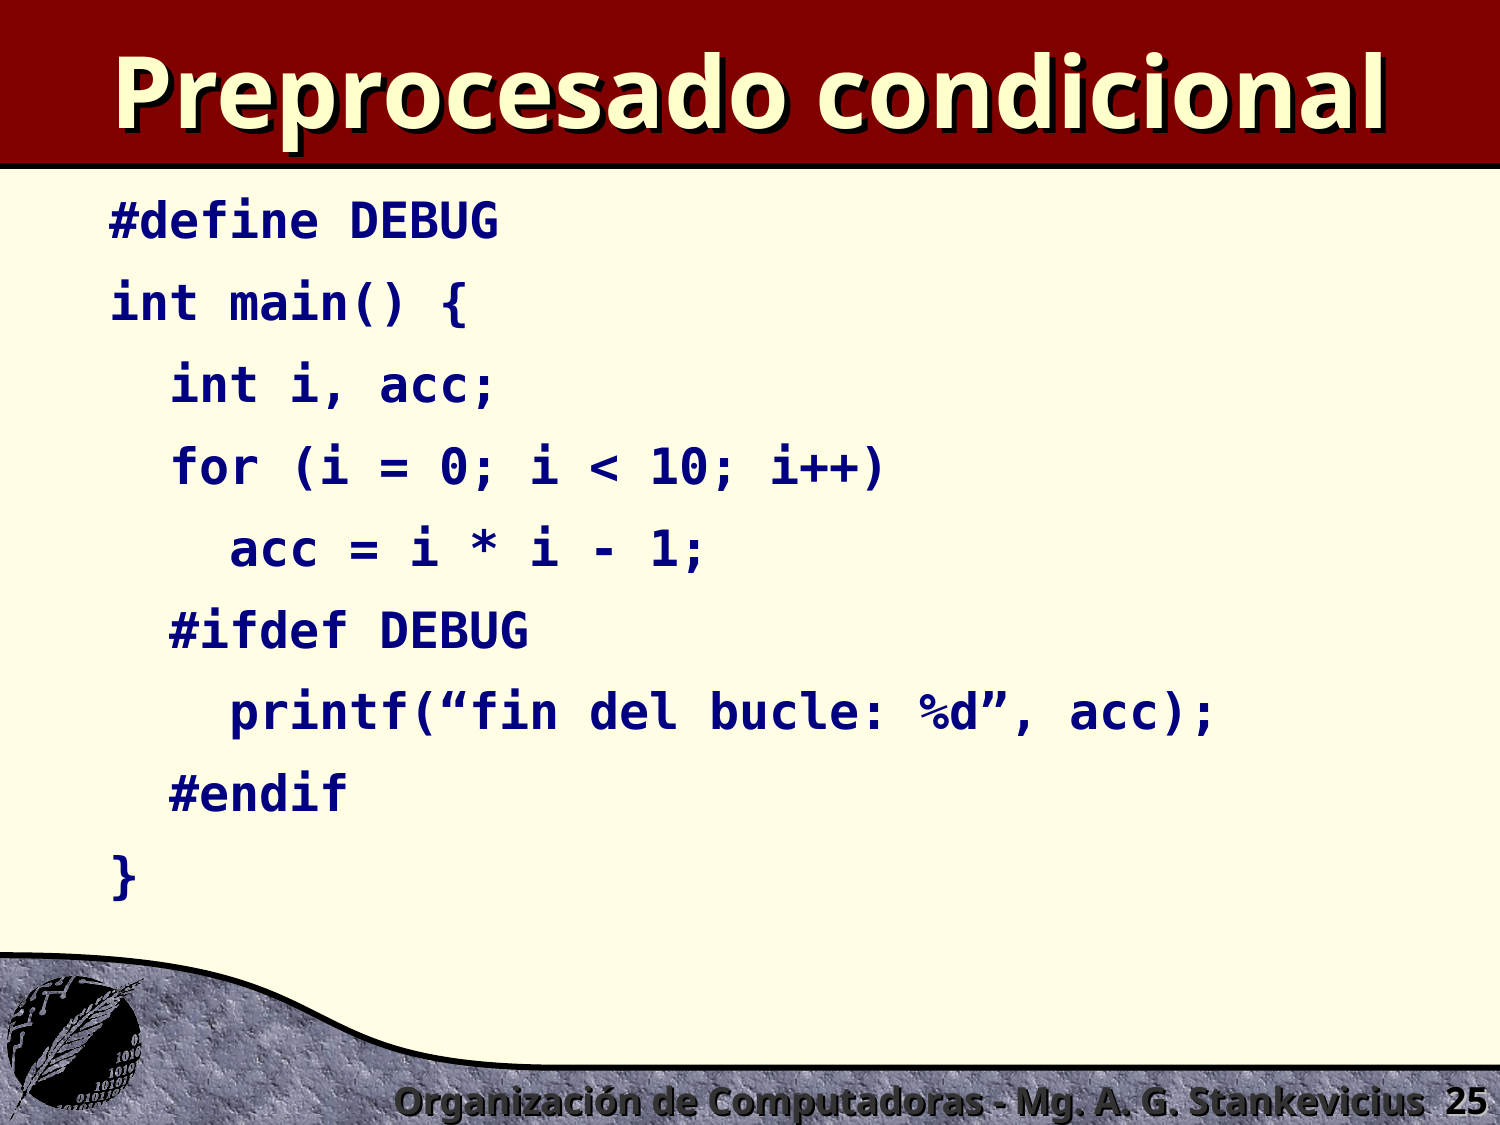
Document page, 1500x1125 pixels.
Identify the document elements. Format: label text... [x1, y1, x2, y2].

title Preprocesado condicional [15, 5, 1485, 160]
picture [802, 1100, 806, 1110]
picture [1058, 1100, 1065, 1110]
picture [448, 1100, 455, 1110]
picture [0, 959, 1500, 1125]
list #define DEBUG int main() { int i, acc; for (i = 0; i < 10; i++) acc = i * i - 1; #ifdef DEBUG printf(“fin del bucle: %d”, acc); #endif } [11, 192, 1486, 935]
